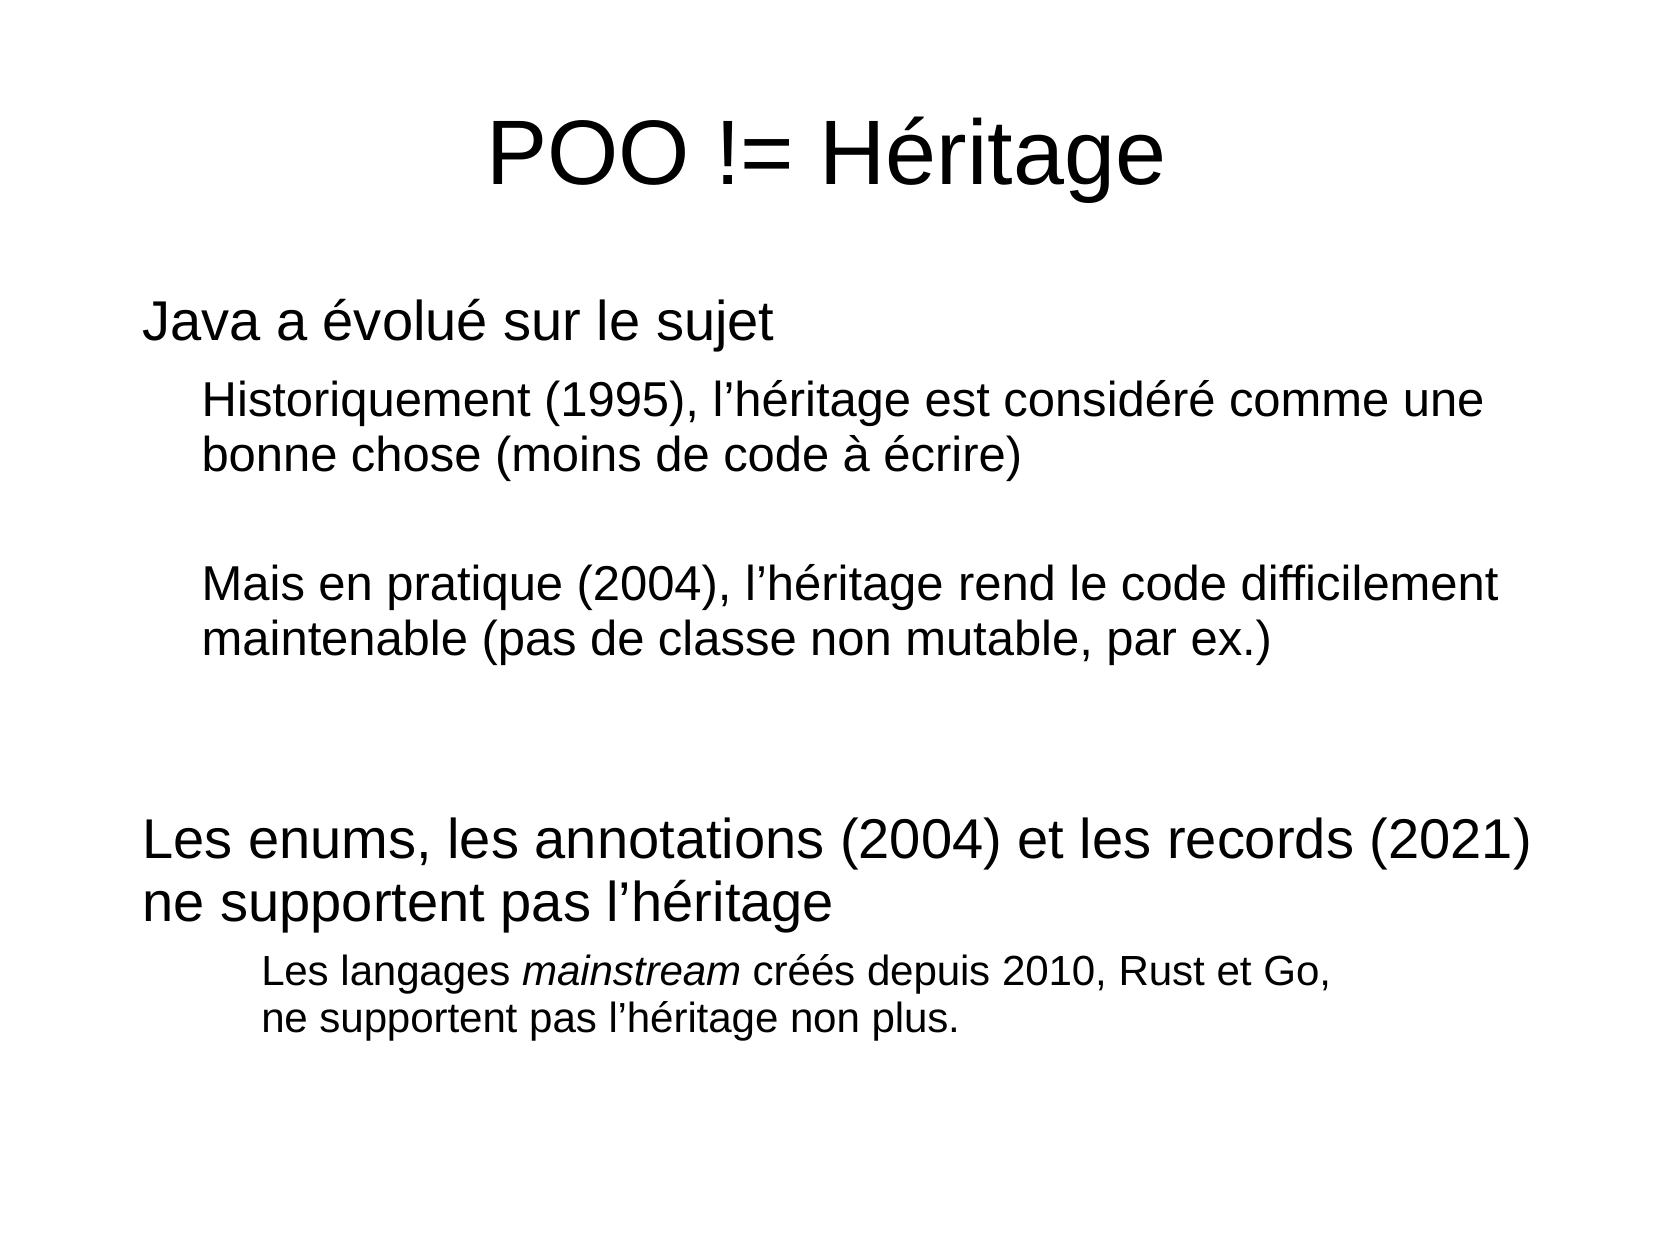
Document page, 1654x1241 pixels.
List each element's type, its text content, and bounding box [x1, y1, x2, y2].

list Java a évolué sur le sujet Historiquement (1995), l’héritage est considéré comme une bonne chose (moins de code à écrire) Mais en pratique (2004), l’héritage rend le code difficilement maintenable (pas de classe non mutable, par ex.) Les enums, les annotations (2004) et les records (2021) ne supportent pas l’héritage Les langages mainstream créés depuis 2010, Rust et Go, ne supportent pas l’héritage non plus. [82, 290, 1571, 1096]
title POO != Héritage [82, 49, 1571, 257]
